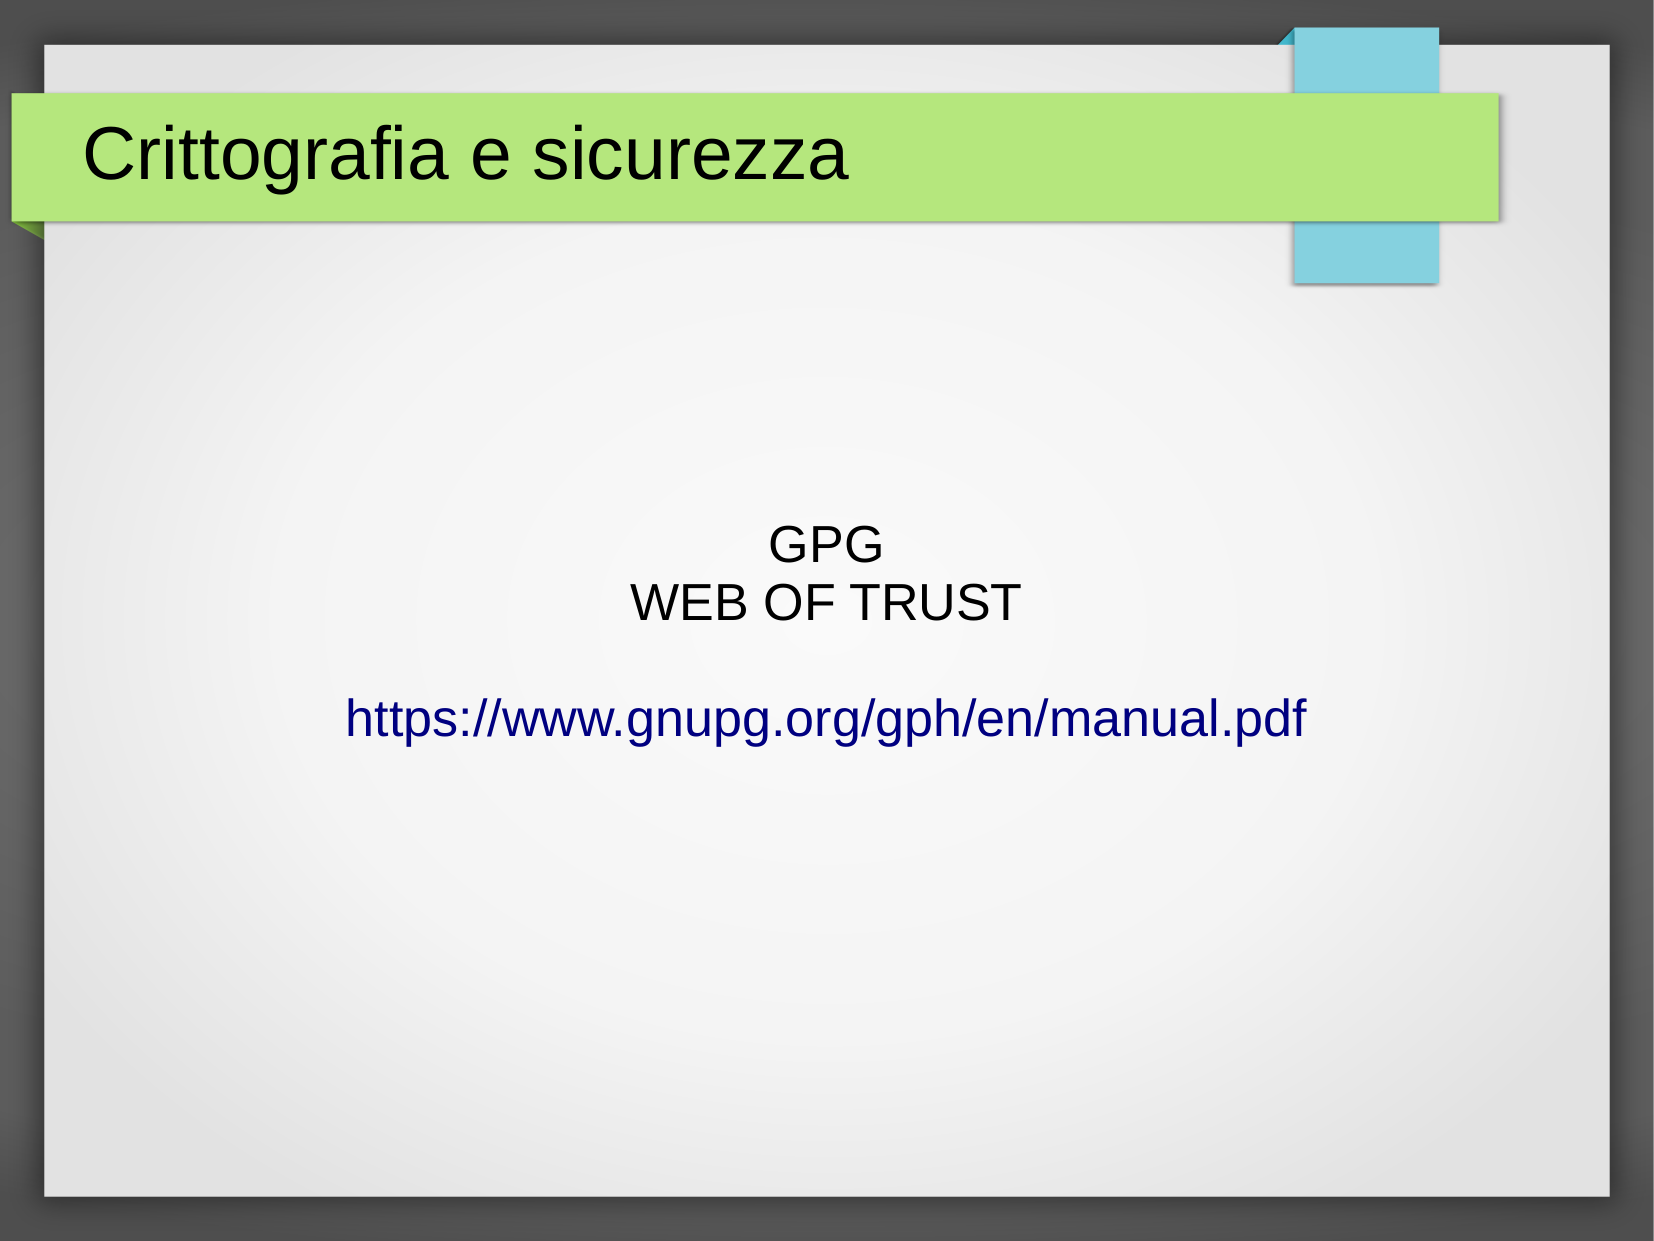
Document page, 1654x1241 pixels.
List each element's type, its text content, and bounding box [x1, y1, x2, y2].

subtitle GPG WEB OF TRUST https://www.gnupg.org/gph/en/manual.pdf [82, 295, 1571, 1015]
picture [0, 0, 1654, 1241]
title Crittografia e sicurezza [82, 69, 1264, 238]
